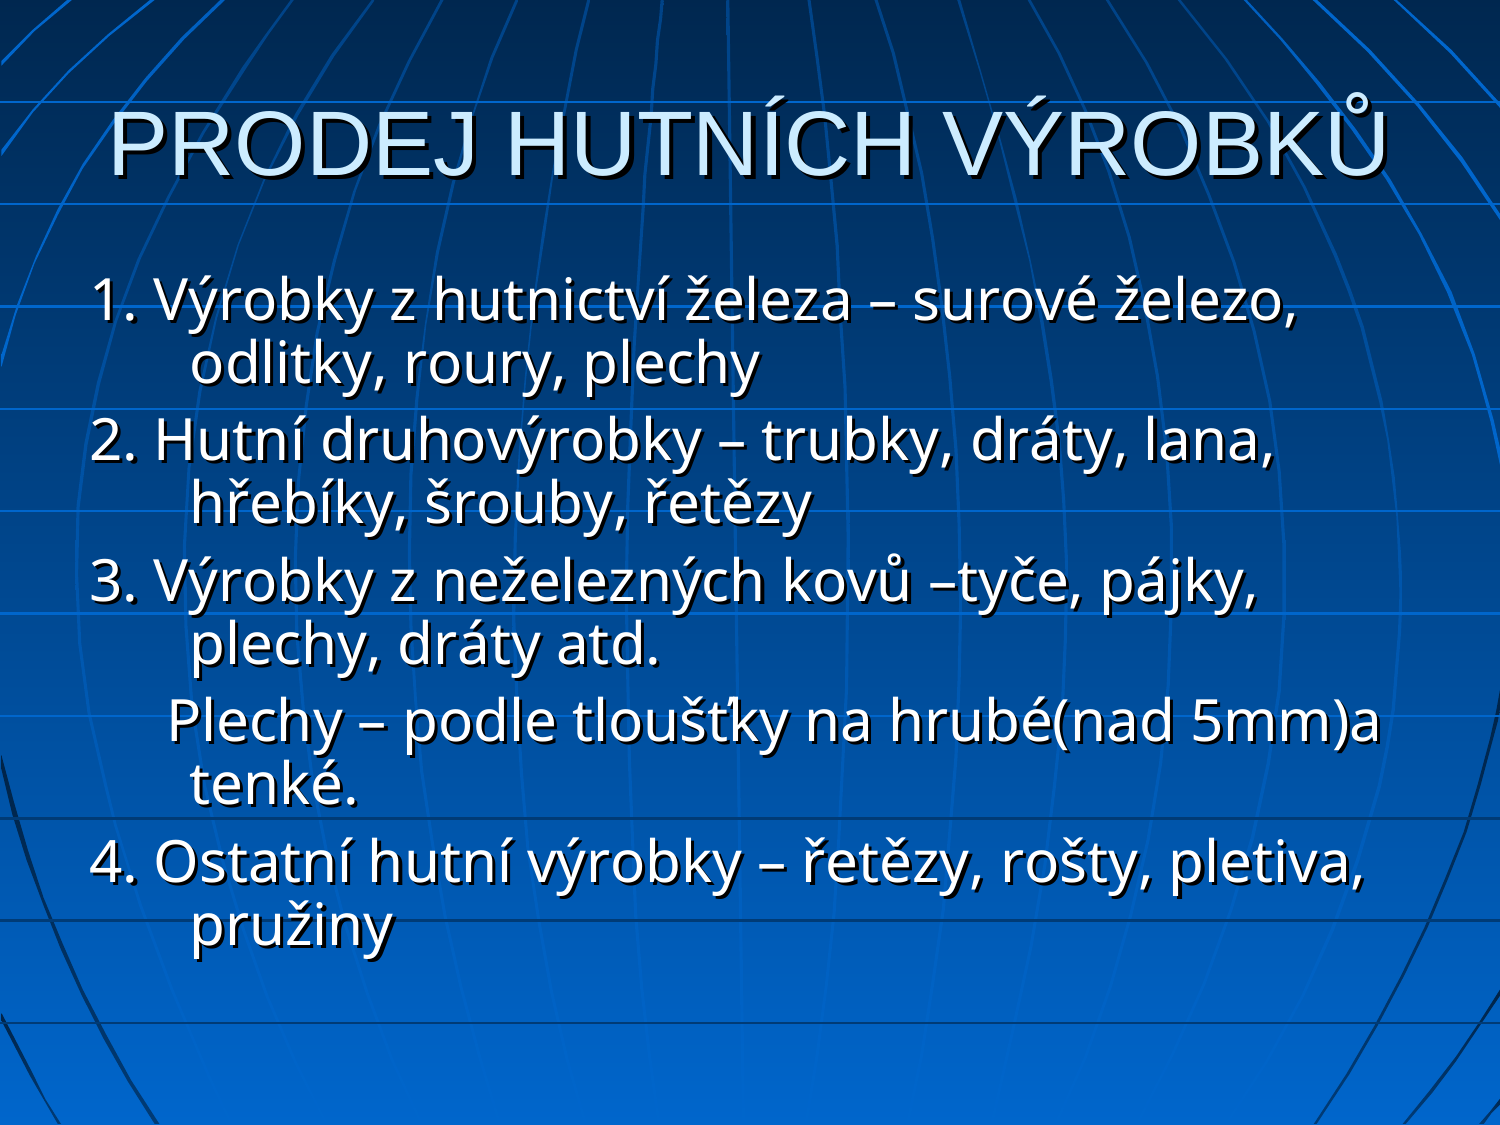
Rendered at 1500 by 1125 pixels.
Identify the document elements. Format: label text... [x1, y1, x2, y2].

title PRODEJ HUTNÍCH VÝROBKŮ [75, 45, 1426, 233]
list 1. Výrobky z hutnictví železa – surové železo, odlitky, roury, plechy 2. Hutní druhovýrobky – trubky, dráty, lana, hřebíky, šrouby, řetězy 3. Výrobky z neželezných kovů –tyče, pájky, plechy, dráty atd. Plechy – podle tloušťky na hrubé(nad 5mm)a tenké. 4. Ostatní hutní výrobky – řetězy, rošty, pletiva, pružiny [75, 262, 1426, 1043]
